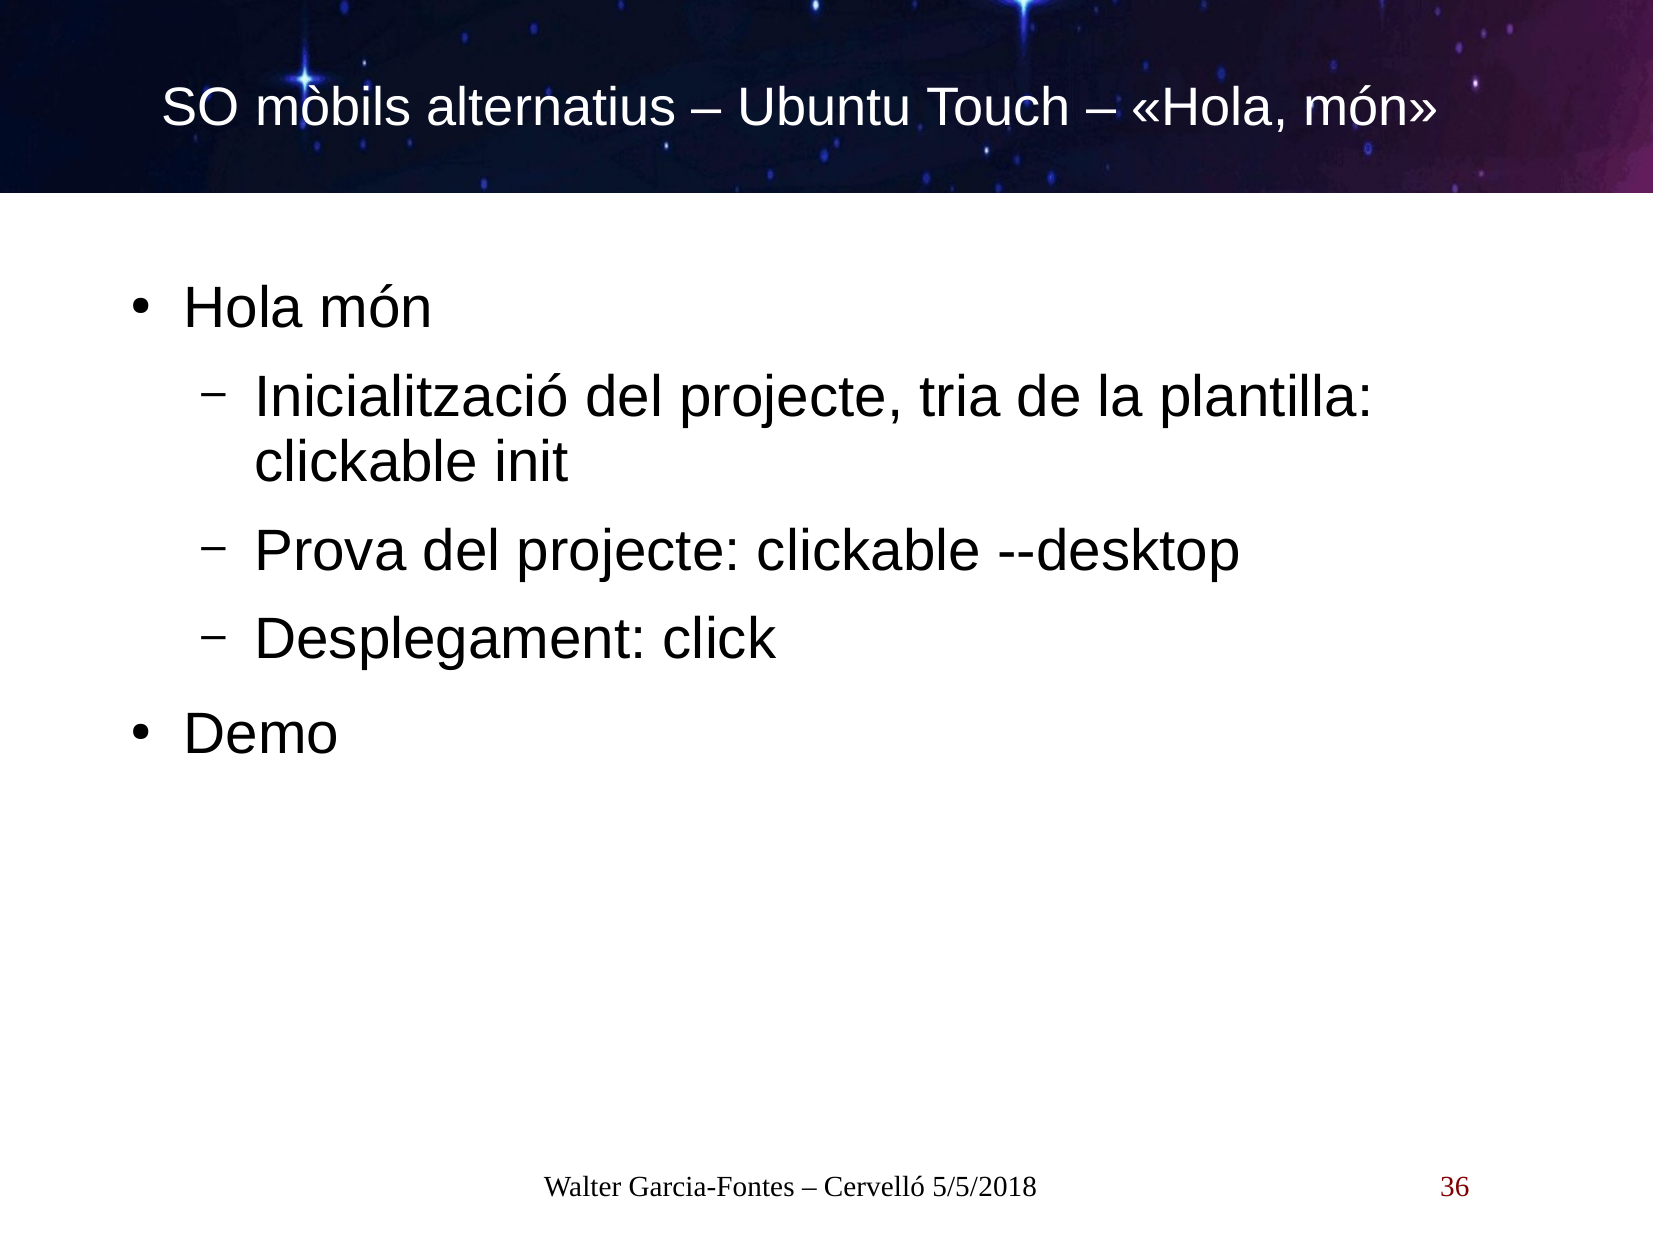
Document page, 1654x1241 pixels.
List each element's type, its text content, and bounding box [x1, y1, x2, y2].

title SO mòbils alternatius – Ubuntu Touch – «Hola, món» [57, 2, 1546, 211]
list Hola món Inicialització del projecte, tria de la plantilla: clickable init Prova del projecte: clickable --desktop Desplegament: click Demo [112, 275, 1606, 1111]
picture [0, 0, 1653, 193]
